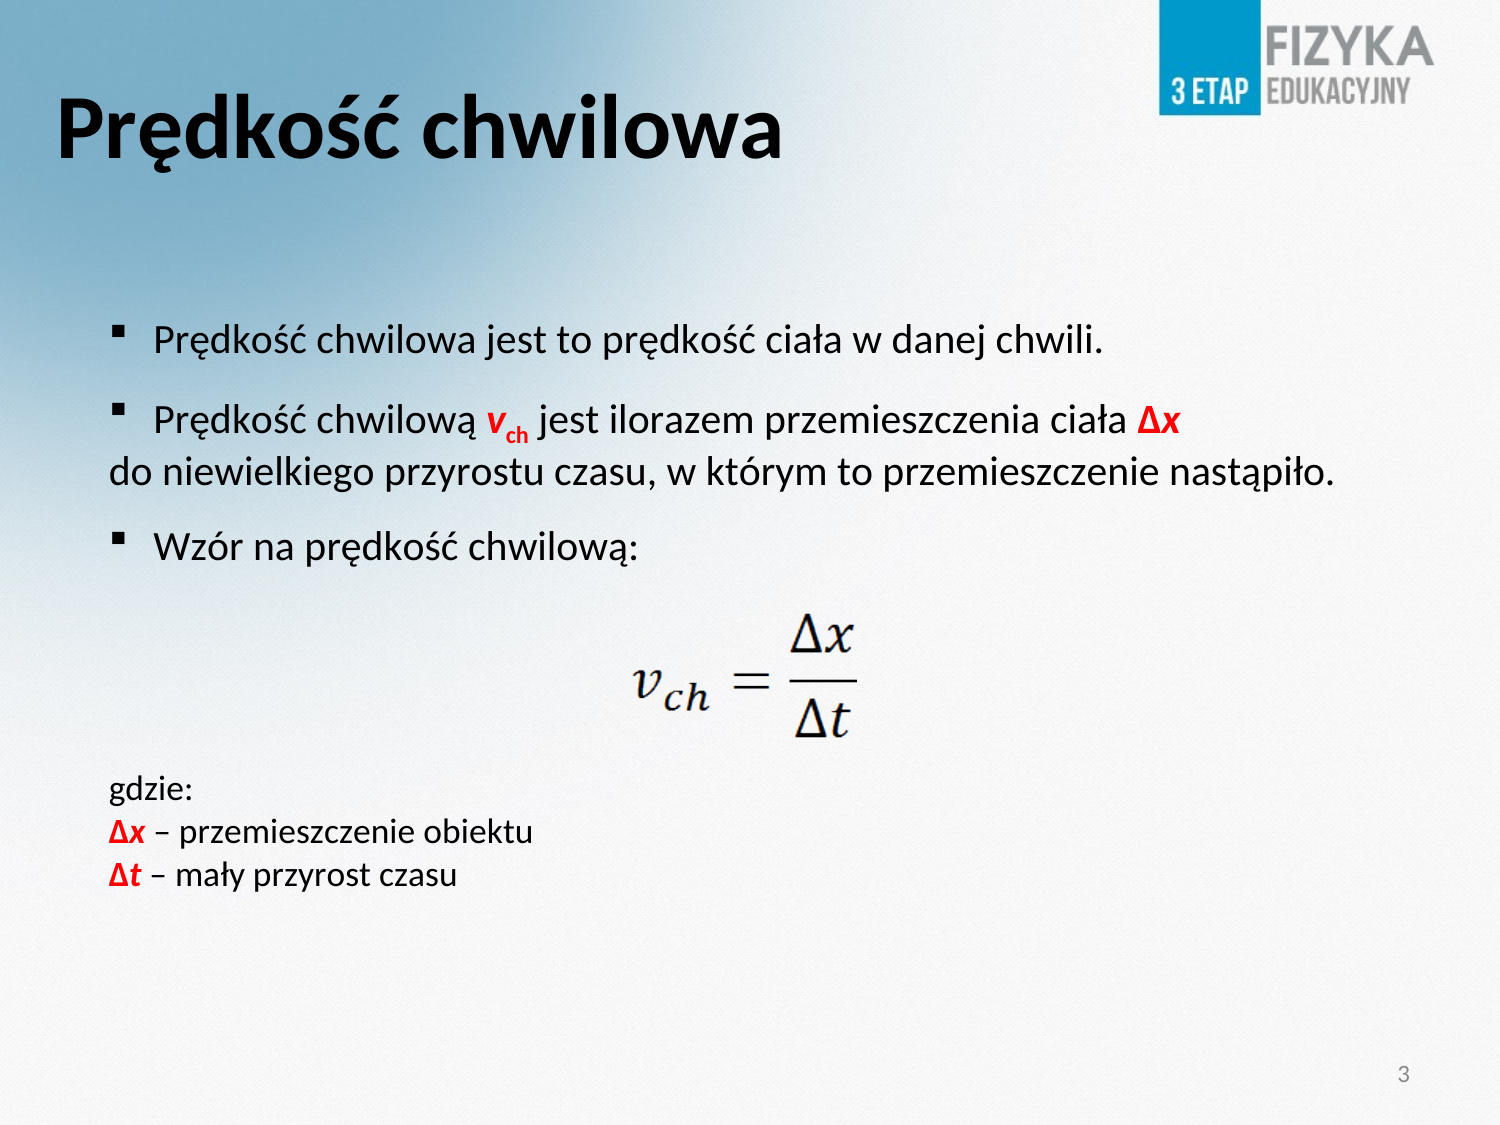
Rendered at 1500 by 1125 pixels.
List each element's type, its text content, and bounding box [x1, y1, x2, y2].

text_box <numer> [1074, 1042, 1426, 1103]
picture [1219, 76, 1248, 104]
text_box Prędkość chwilowa jest to prędkość ciała w danej chwili. Prędkość chwilową vch jest ilorazem przemieszczenia ciała Δx do niewielkiego przyrostu czasu, w którym to przemieszczenie nastąpiło. Wzór na prędkość chwilową: gdzie: Δx – przemieszczenie obiektu Δt – mały przyrost czasu [64, 314, 1400, 998]
picture [0, 0, 1500, 1125]
text_box Prędkość chwilowa [41, 35, 1217, 209]
